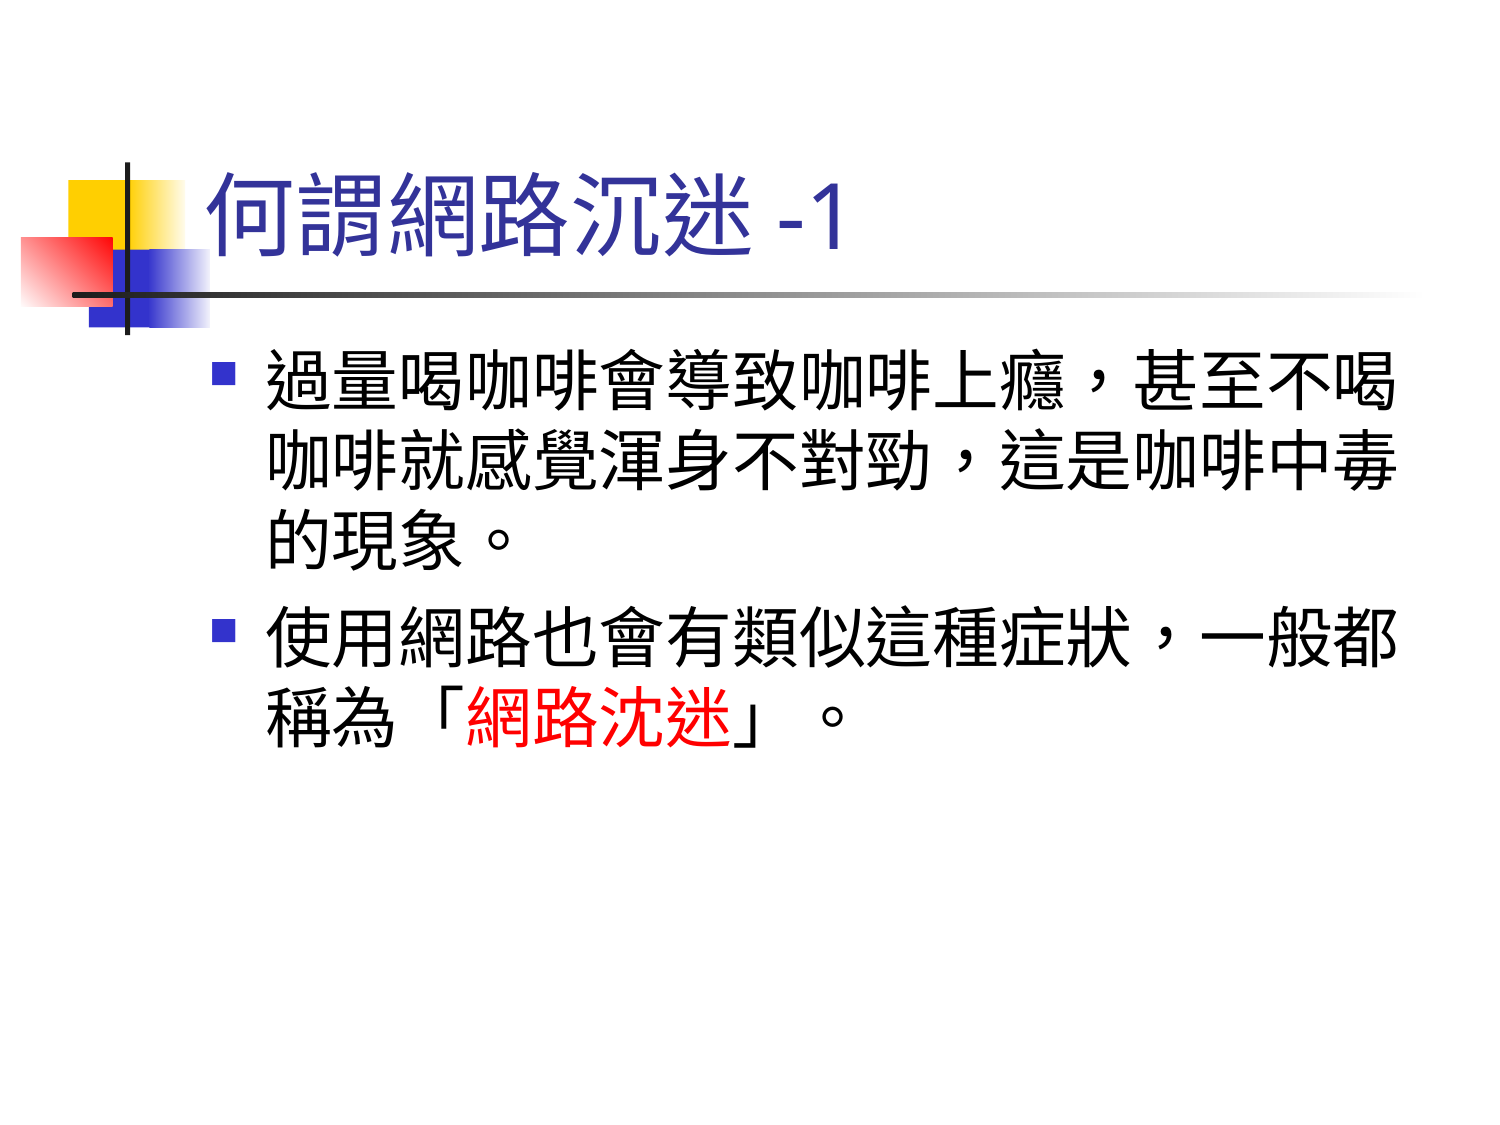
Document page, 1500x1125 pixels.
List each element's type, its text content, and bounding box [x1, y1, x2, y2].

title 何謂網路沉迷-1 [188, 35, 1468, 276]
list 過量喝咖啡會導致咖啡上癮，甚至不喝咖啡就感覺渾身不對勁，這是咖啡中毒的現象。 使用網路也會有類似這種症狀，一般都稱為「網路沈迷」。 [193, 331, 1469, 1007]
